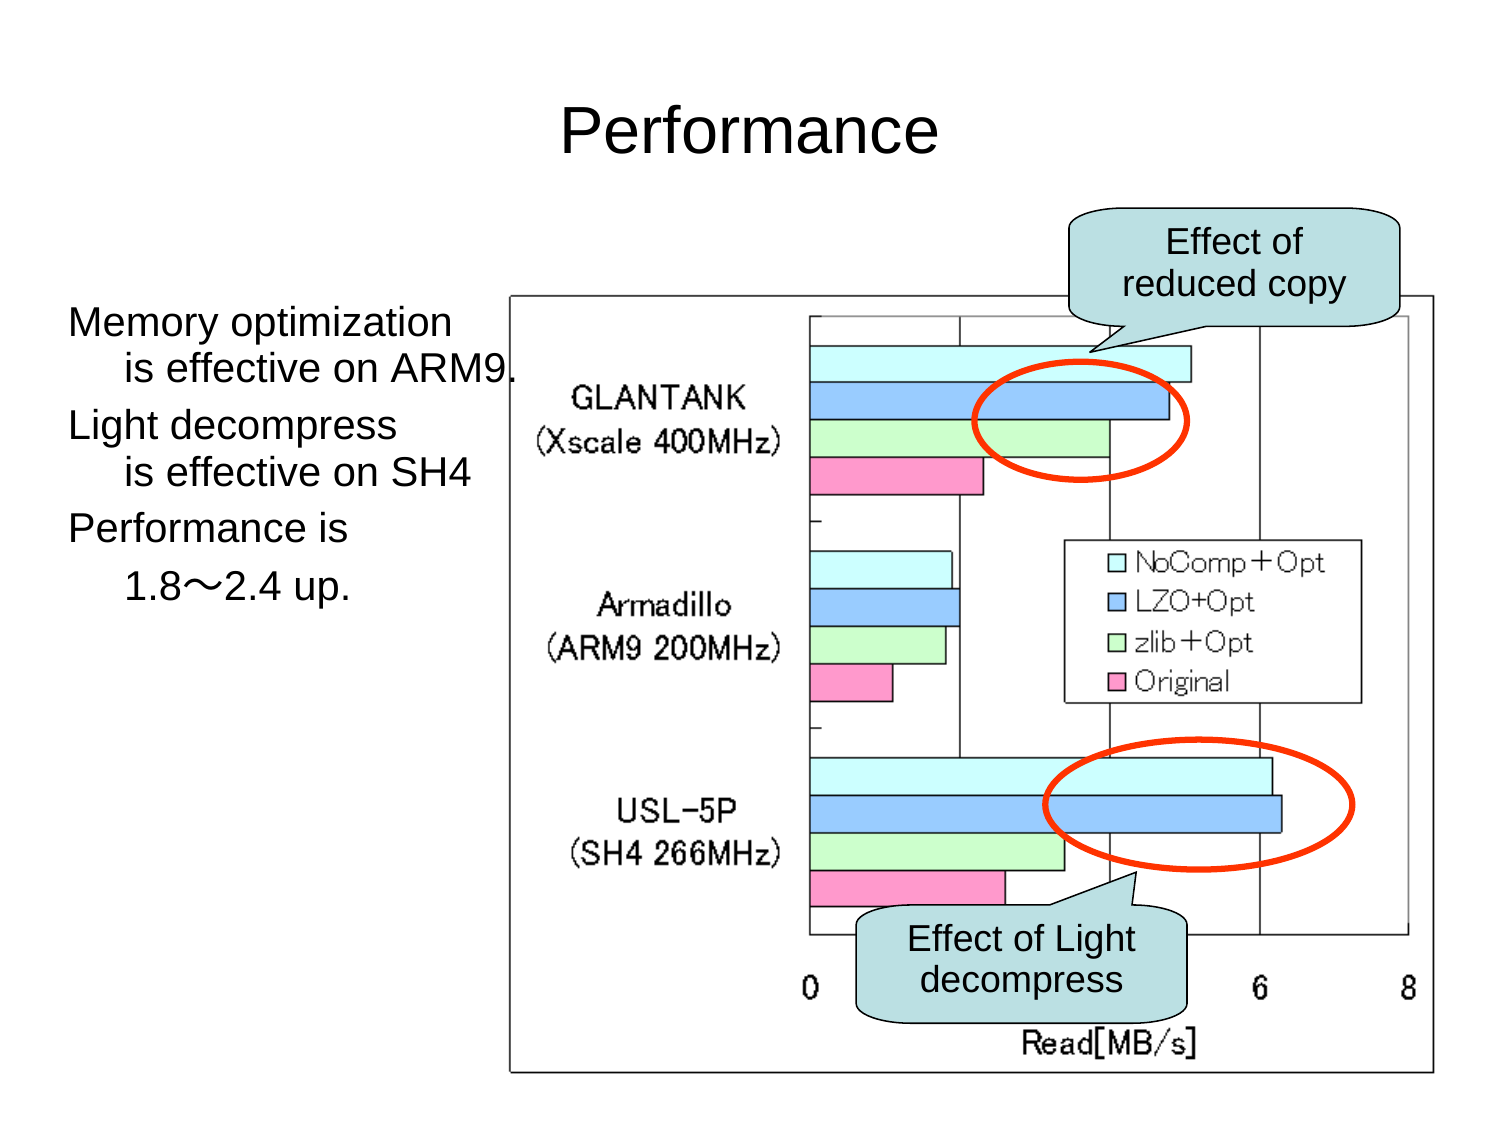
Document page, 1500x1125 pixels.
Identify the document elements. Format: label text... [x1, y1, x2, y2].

text_box Effect of reduced copy [1069, 208, 1400, 353]
text_box Memory optimization is effective on ARM9. Light decompress is effective on SH4 Performance is 1.8～2.4 up. [53, 290, 1404, 929]
picture [500, 286, 1447, 1083]
picture [500, 286, 1069, 290]
text_box Effect of Light decompress [856, 872, 1188, 1024]
title Performance [75, 45, 1426, 216]
